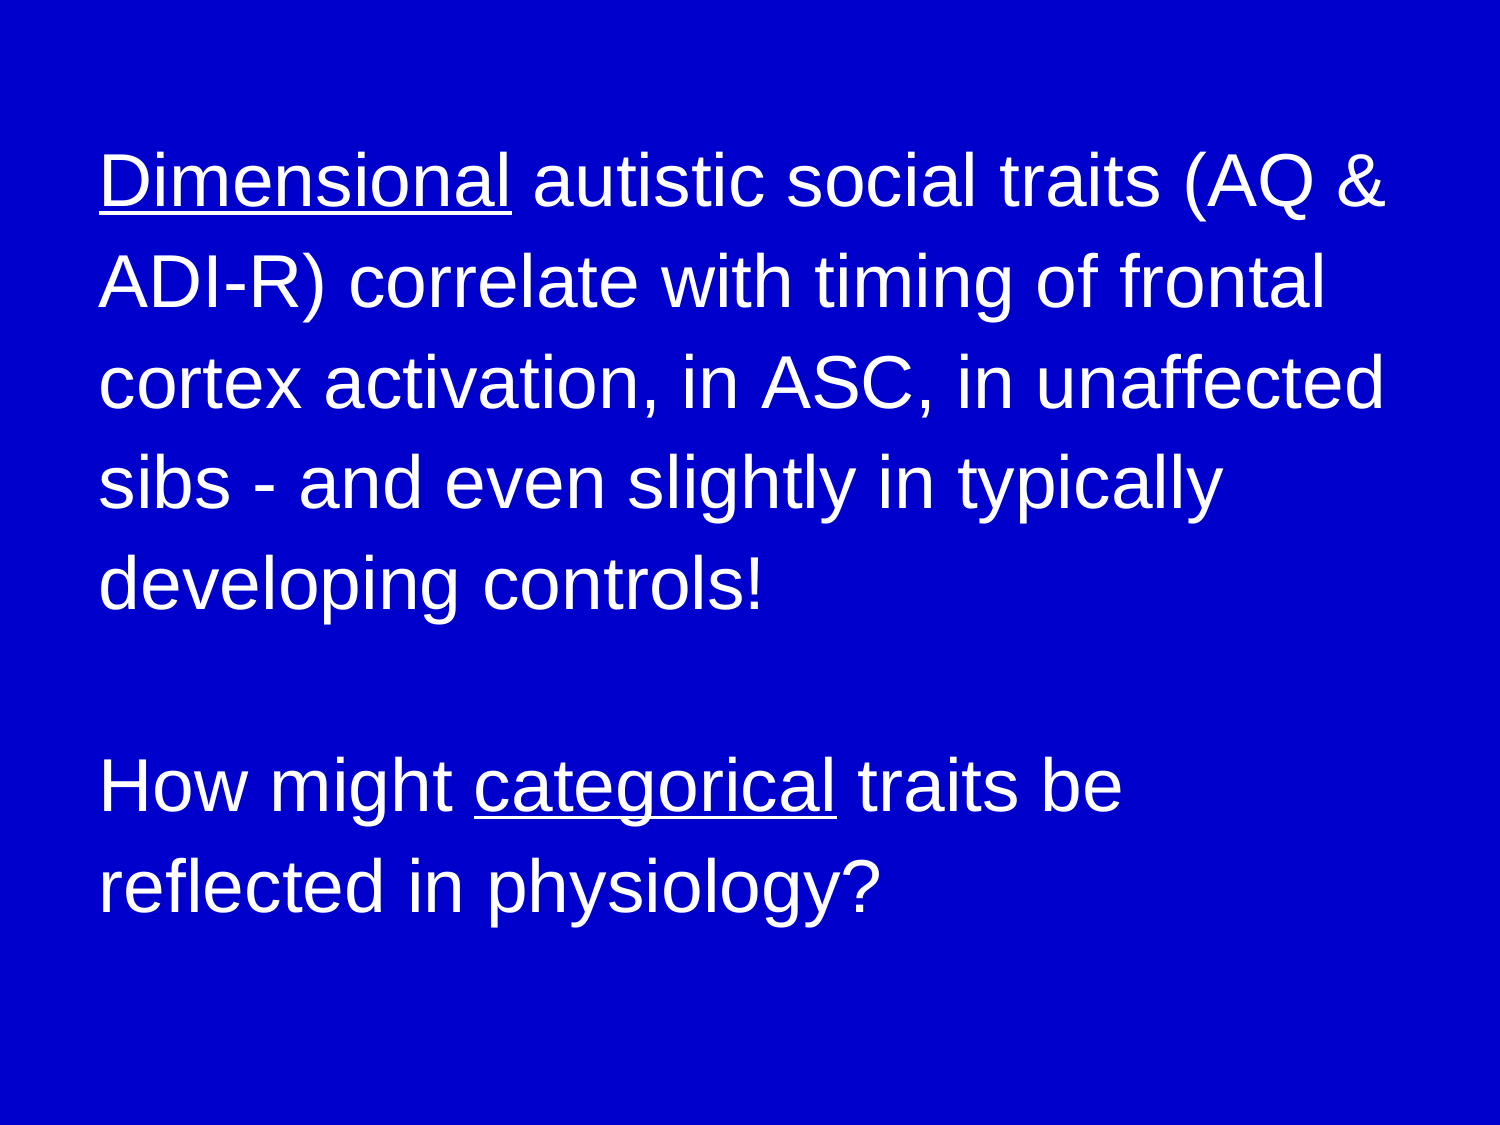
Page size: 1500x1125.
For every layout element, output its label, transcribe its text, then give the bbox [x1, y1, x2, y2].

title Dimensional autistic social traits (AQ & ADI-R) correlate with timing of frontal cortex activation, in ASC, in unaffected sibs - and even slightly in typically developing controls! How might categorical traits be reflected in physiology? [83, 164, 1444, 886]
